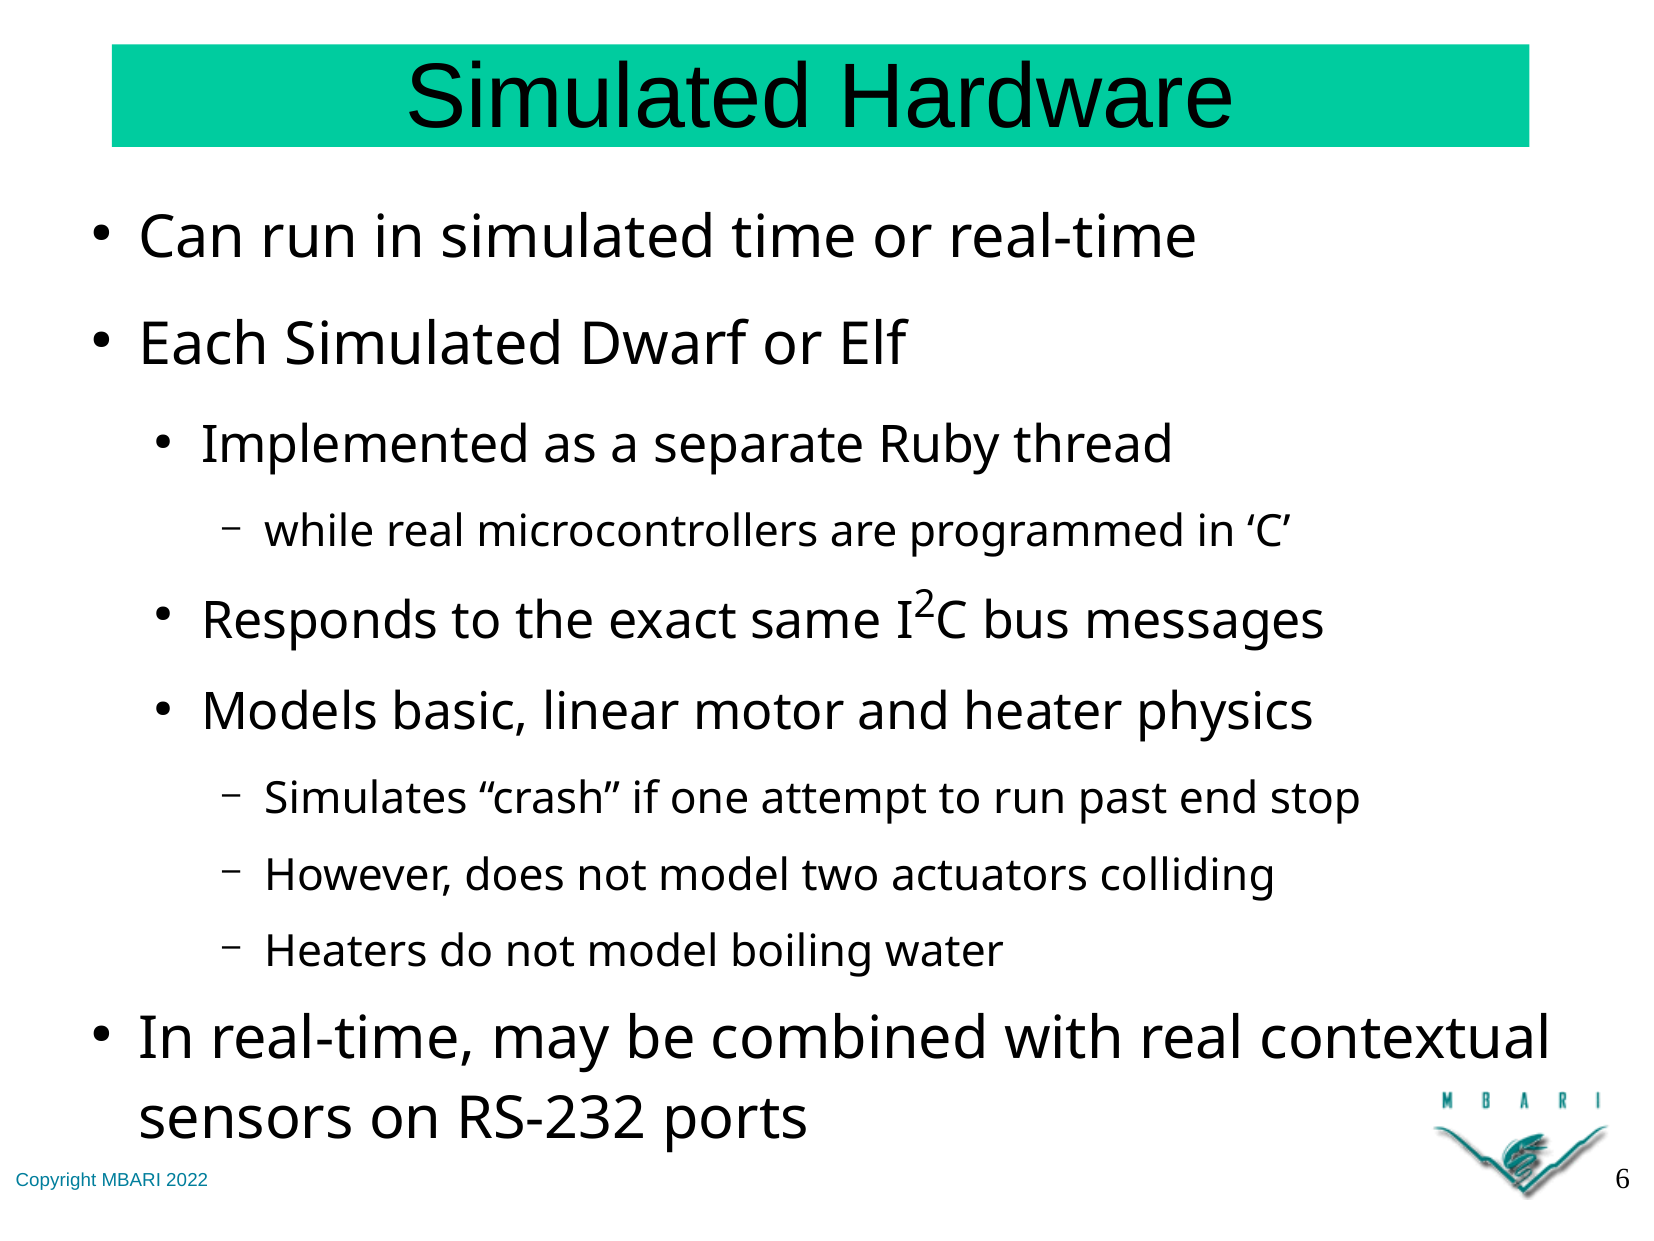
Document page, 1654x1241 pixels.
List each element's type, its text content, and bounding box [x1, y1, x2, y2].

title Simulated Hardware [111, 44, 1530, 147]
picture [1426, 1163, 1613, 1200]
list Can run in simulated time or real-time Each Simulated Dwarf or Elf Implemented as a separate Ruby thread while real microcontrollers are programmed in ‘C’ Responds to the exact same I2C bus messages Models basic, linear motor and heater physics Simulates “crash” if one attempt to run past end stop However, does not model two actuators colliding Heaters do not model boiling water In real-time, may be combined with real contextual sensors on RS-232 ports [75, 194, 1651, 1163]
